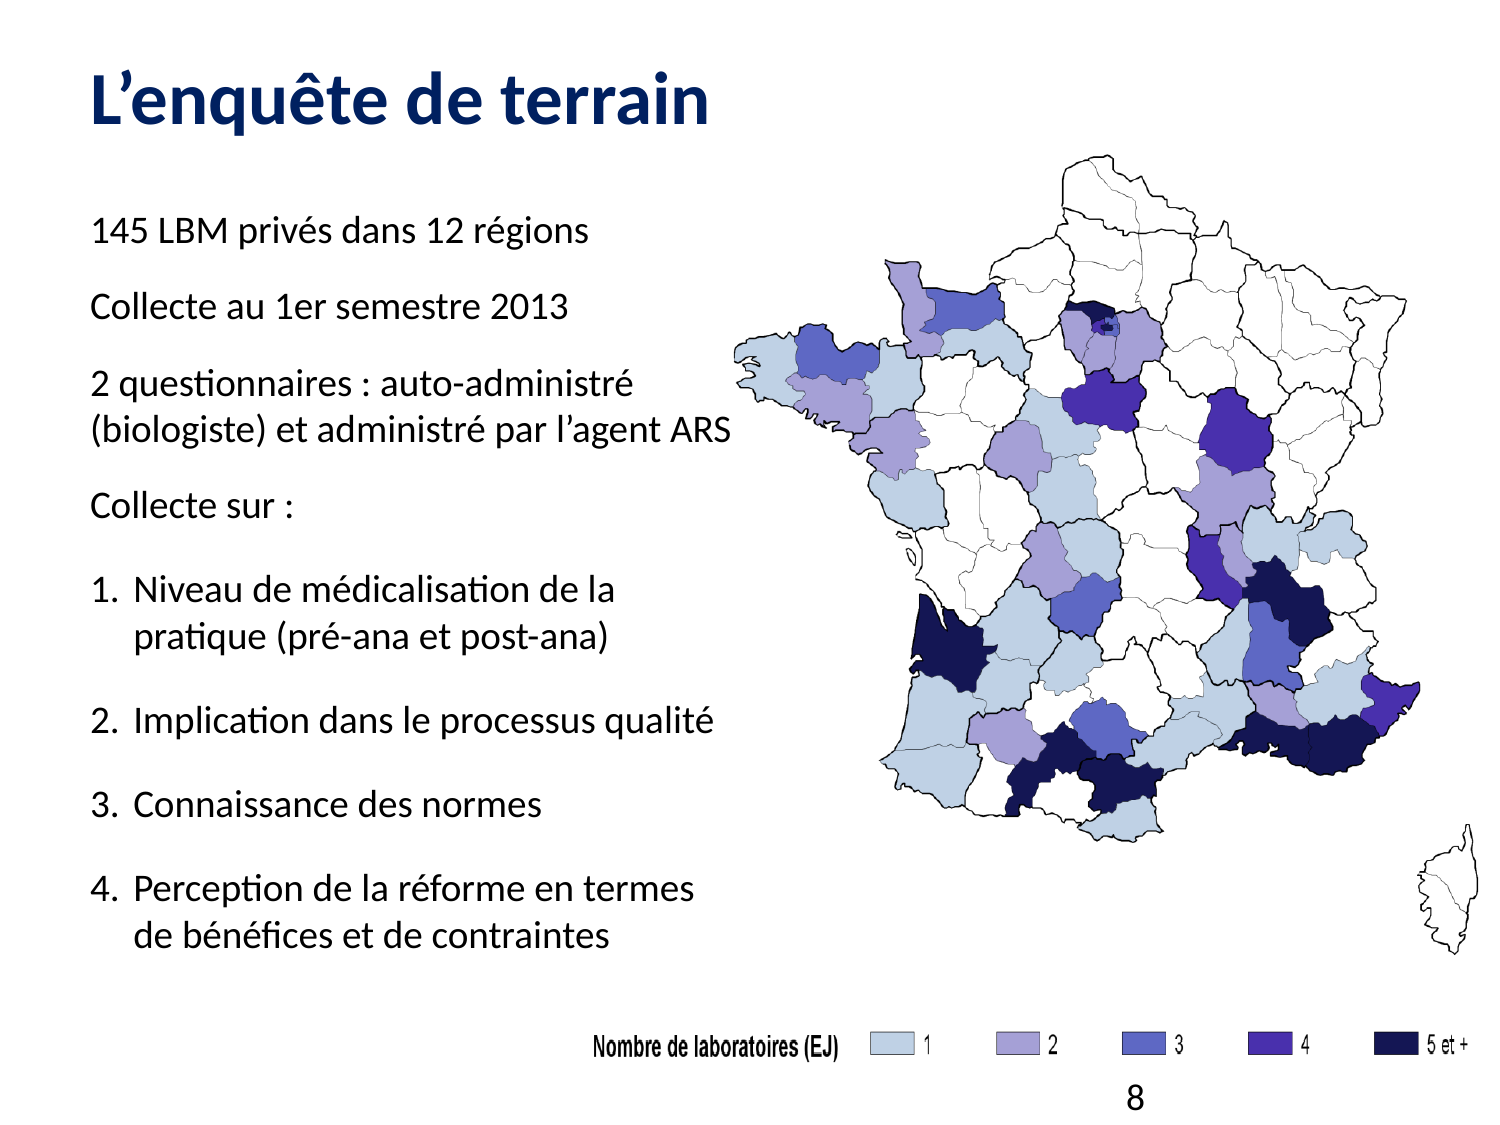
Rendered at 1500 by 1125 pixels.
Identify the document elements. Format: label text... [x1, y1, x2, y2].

title L’enquête de terrain [75, 30, 1425, 159]
list 145 LBM privés dans 12 régions Collecte au 1er semestre 2013 2 questionnaires : auto-administré (biologiste) et administré par l’agent ARS Collecte sur : Niveau de médicalisation de la pratique (pré-ana et post-ana) Implication dans le processus qualité Connaissance des normes Perception de la réforme en termes de bénéfices et de contraintes [75, 197, 750, 1005]
slide_number <numéro> [1111, 1065, 1462, 1125]
picture [584, 1011, 1486, 1070]
picture [729, 137, 1486, 958]
